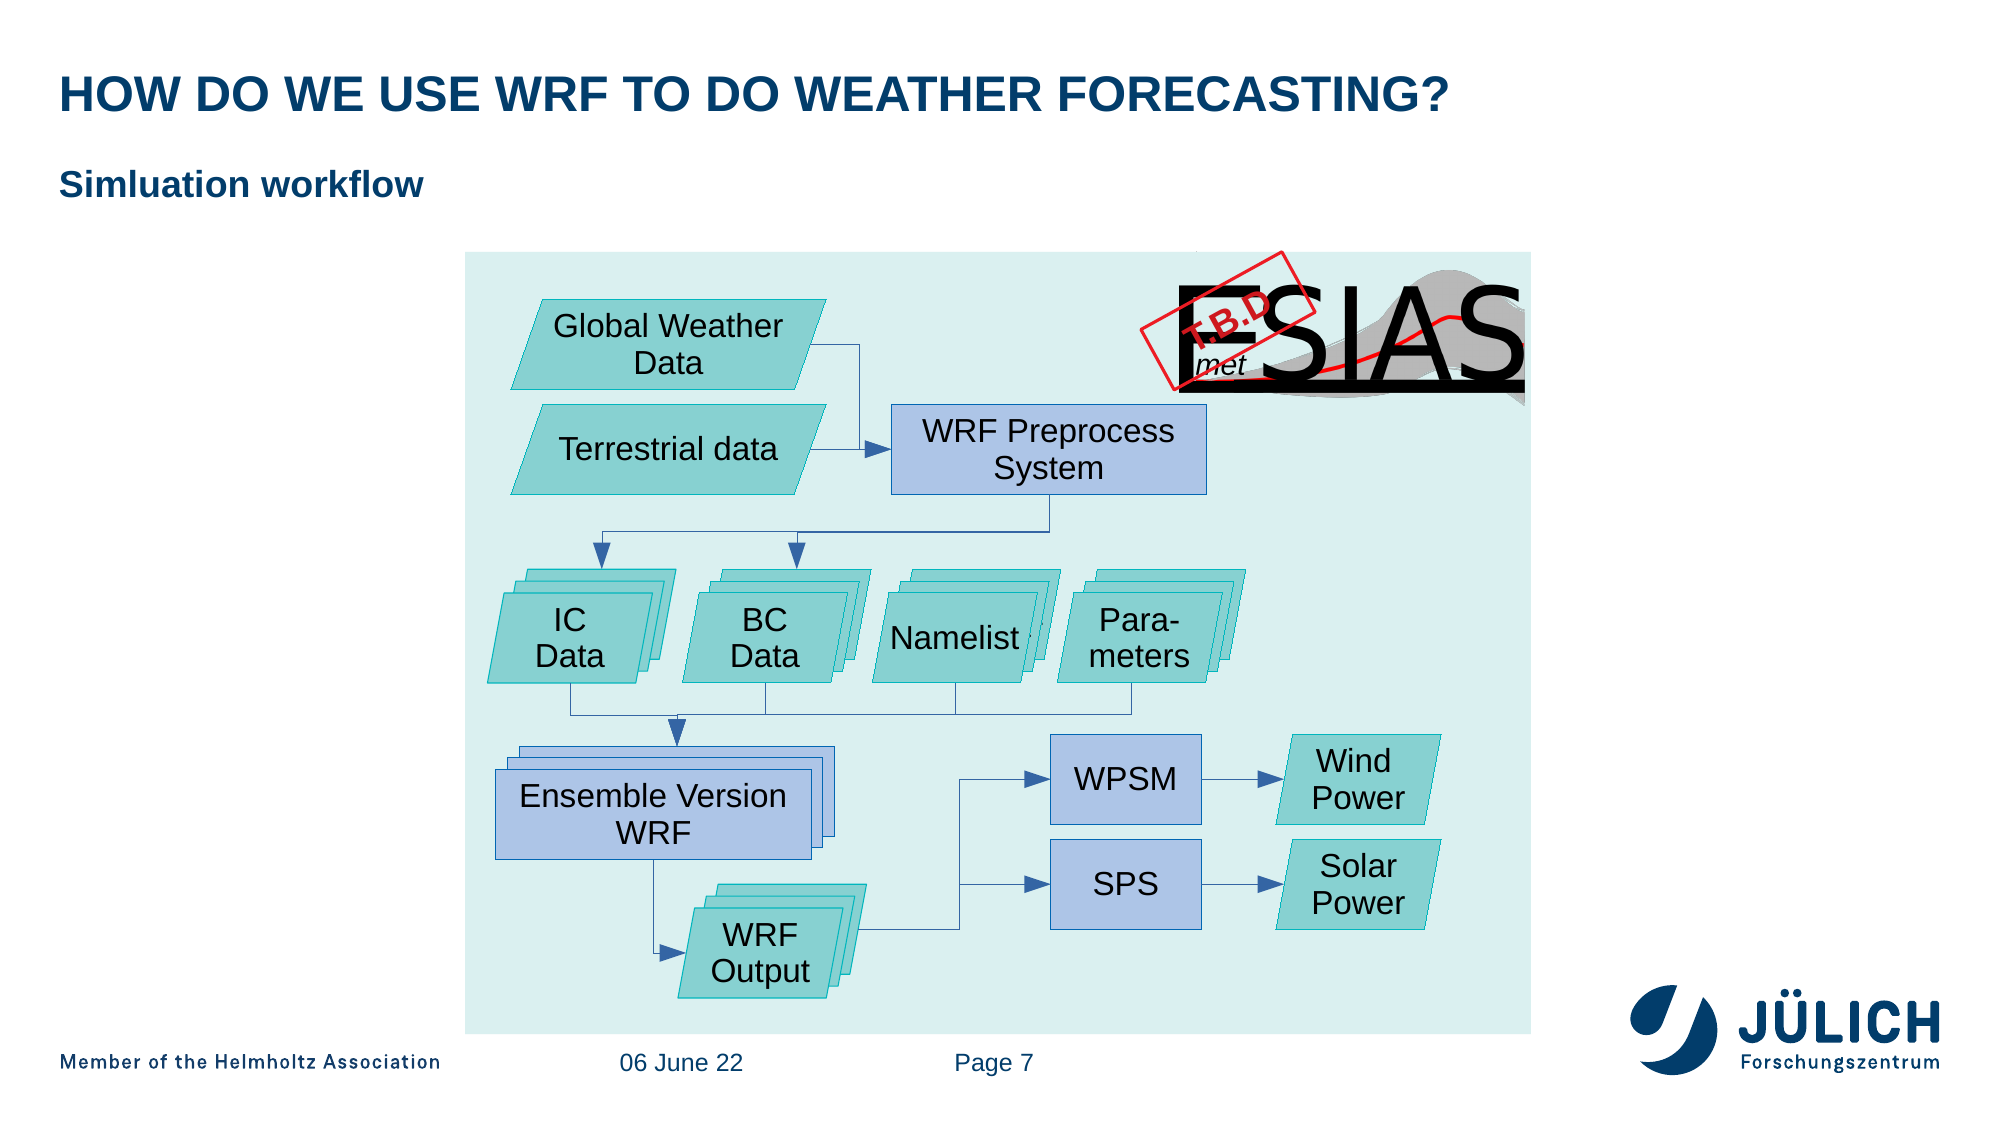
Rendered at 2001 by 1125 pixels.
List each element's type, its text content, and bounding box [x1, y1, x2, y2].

list Simluation workflow [58, 154, 1937, 238]
text_box Namelist [872, 592, 1038, 683]
text_box Ensemble Version WRF [520, 746, 835, 836]
text_box IC Data [525, 569, 677, 660]
text_box T.B.D [1140, 251, 1316, 390]
text_box 06 June 22 [619, 1046, 882, 1084]
text_box IC Data [513, 581, 665, 672]
text_box BC Data [708, 581, 860, 672]
text_box Para- meters [1095, 569, 1246, 660]
text_box Namelist [910, 569, 1061, 660]
text_box Namelist [898, 581, 1050, 672]
picture [1179, 251, 1278, 306]
text_box Para- meters [1057, 592, 1223, 683]
text_box IC Data [487, 592, 653, 683]
text_box BC Data [682, 592, 848, 683]
text_box WPSM [1051, 734, 1201, 824]
text_box Ensemble Version WRF [508, 758, 823, 848]
picture [1179, 251, 1525, 406]
text_box [465, 251, 1531, 1035]
text_box [571, 533, 797, 714]
text_box Wind Power [1275, 734, 1442, 825]
text_box WRF Output [715, 884, 867, 975]
text_box WRF Preprocess System [891, 404, 1206, 494]
text_box WRF Output [704, 896, 855, 987]
text_box BC Data [720, 569, 872, 660]
text_box Terrestrial data [510, 404, 827, 495]
text_box SPS [1051, 839, 1201, 929]
text_box Solar Power [1275, 839, 1442, 930]
slide_number Page <number> [954, 1046, 1073, 1084]
text_box WRF Output [677, 907, 844, 998]
text_box Ensemble Version WRF [496, 770, 811, 860]
text_box Para- meters [1083, 581, 1234, 672]
title How do we use WRF to do weather forecasting? [59, 53, 1938, 238]
text_box Global Weather Data [510, 299, 827, 390]
